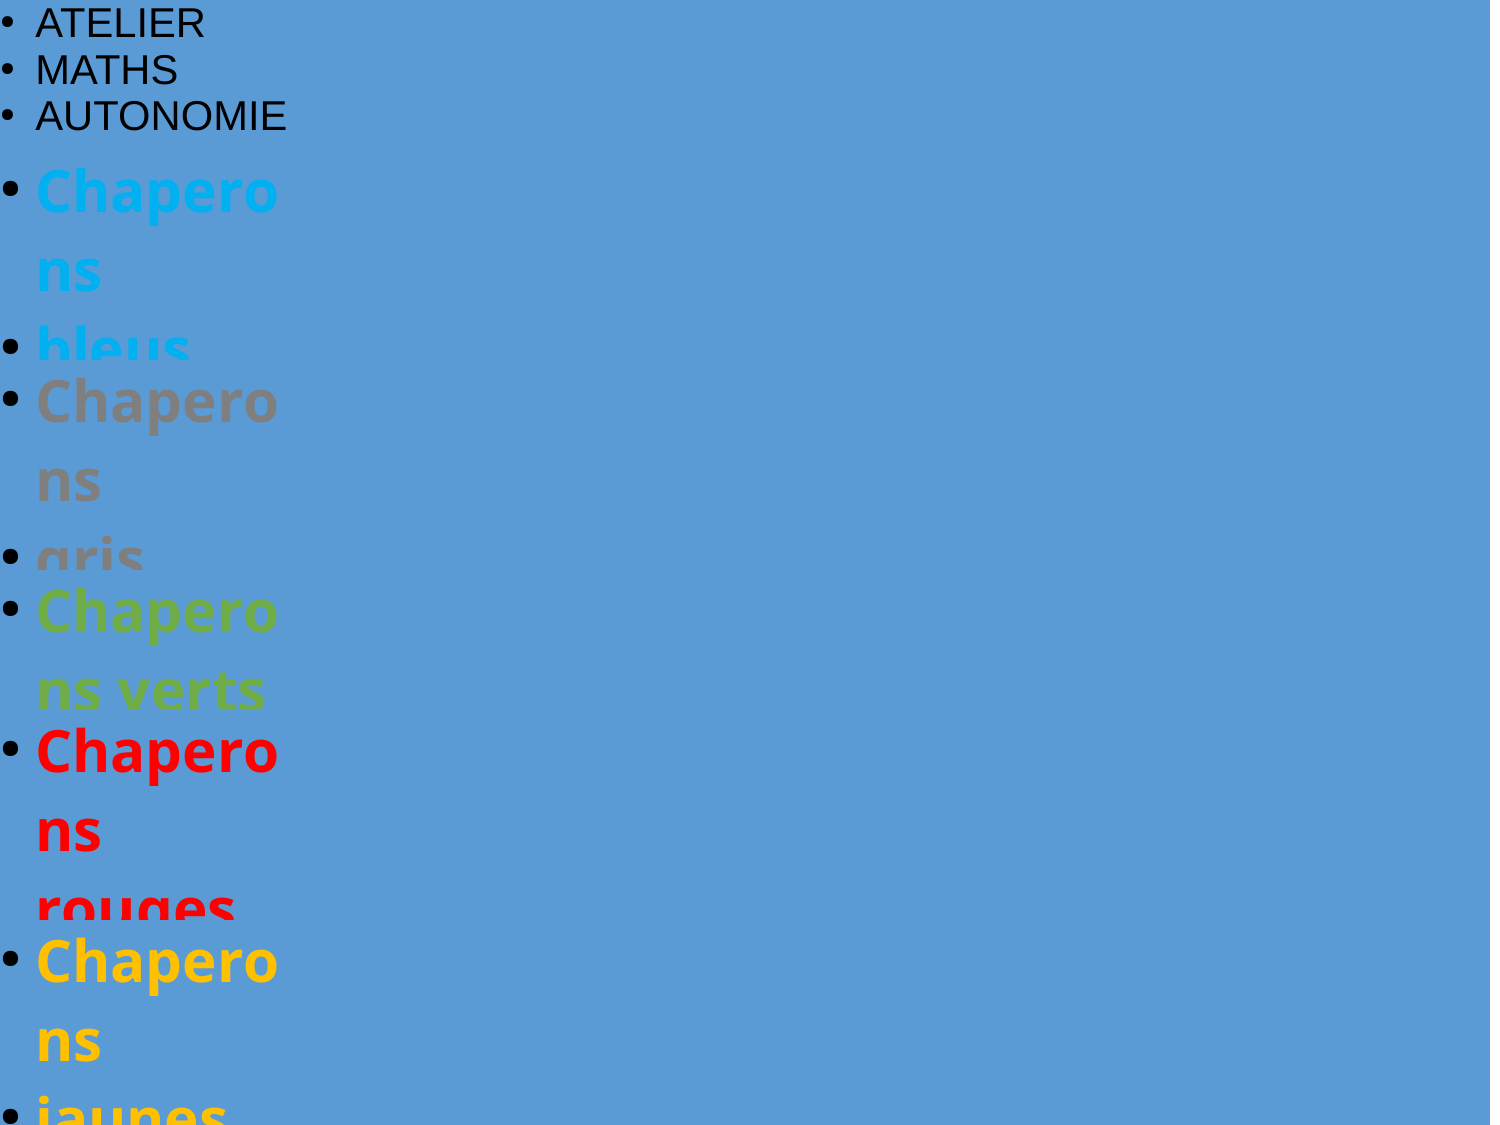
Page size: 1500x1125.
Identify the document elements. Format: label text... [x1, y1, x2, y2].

table_cell [596, 920, 894, 1125]
table_cell [894, 920, 1192, 1125]
table_cell [596, 360, 894, 570]
table_cell Chaperons jaunes [0, 920, 298, 1125]
table_header [1192, 0, 1490, 150]
table_cell Chaperons rouges [0, 710, 298, 920]
text_box ReCreatisse.com [1490, 952, 1500, 1120]
table_cell [894, 360, 1192, 570]
table_cell [1192, 570, 1490, 710]
table_cell [298, 570, 596, 710]
table_header ATELIER MATHS AUTONOMIE [0, 0, 298, 150]
table_cell Chaperons bleus [0, 150, 298, 360]
table_cell [298, 920, 596, 1125]
table_header [596, 0, 894, 150]
table_cell [298, 710, 596, 920]
table_cell [596, 150, 894, 360]
table_cell [1192, 150, 1490, 360]
table_cell [1192, 710, 1490, 920]
table_cell Chaperons gris [0, 360, 298, 570]
table_cell [1192, 360, 1490, 570]
table_header [894, 0, 1192, 150]
table_header [298, 0, 596, 150]
table_cell [1192, 920, 1490, 1125]
table_cell [298, 150, 596, 360]
table_cell [596, 570, 894, 710]
table_cell [596, 710, 894, 920]
table_cell [894, 570, 1192, 710]
table_cell [894, 150, 1192, 360]
table_cell [298, 360, 596, 570]
table_cell [894, 710, 1192, 920]
table_cell Chaperons verts [0, 570, 298, 710]
